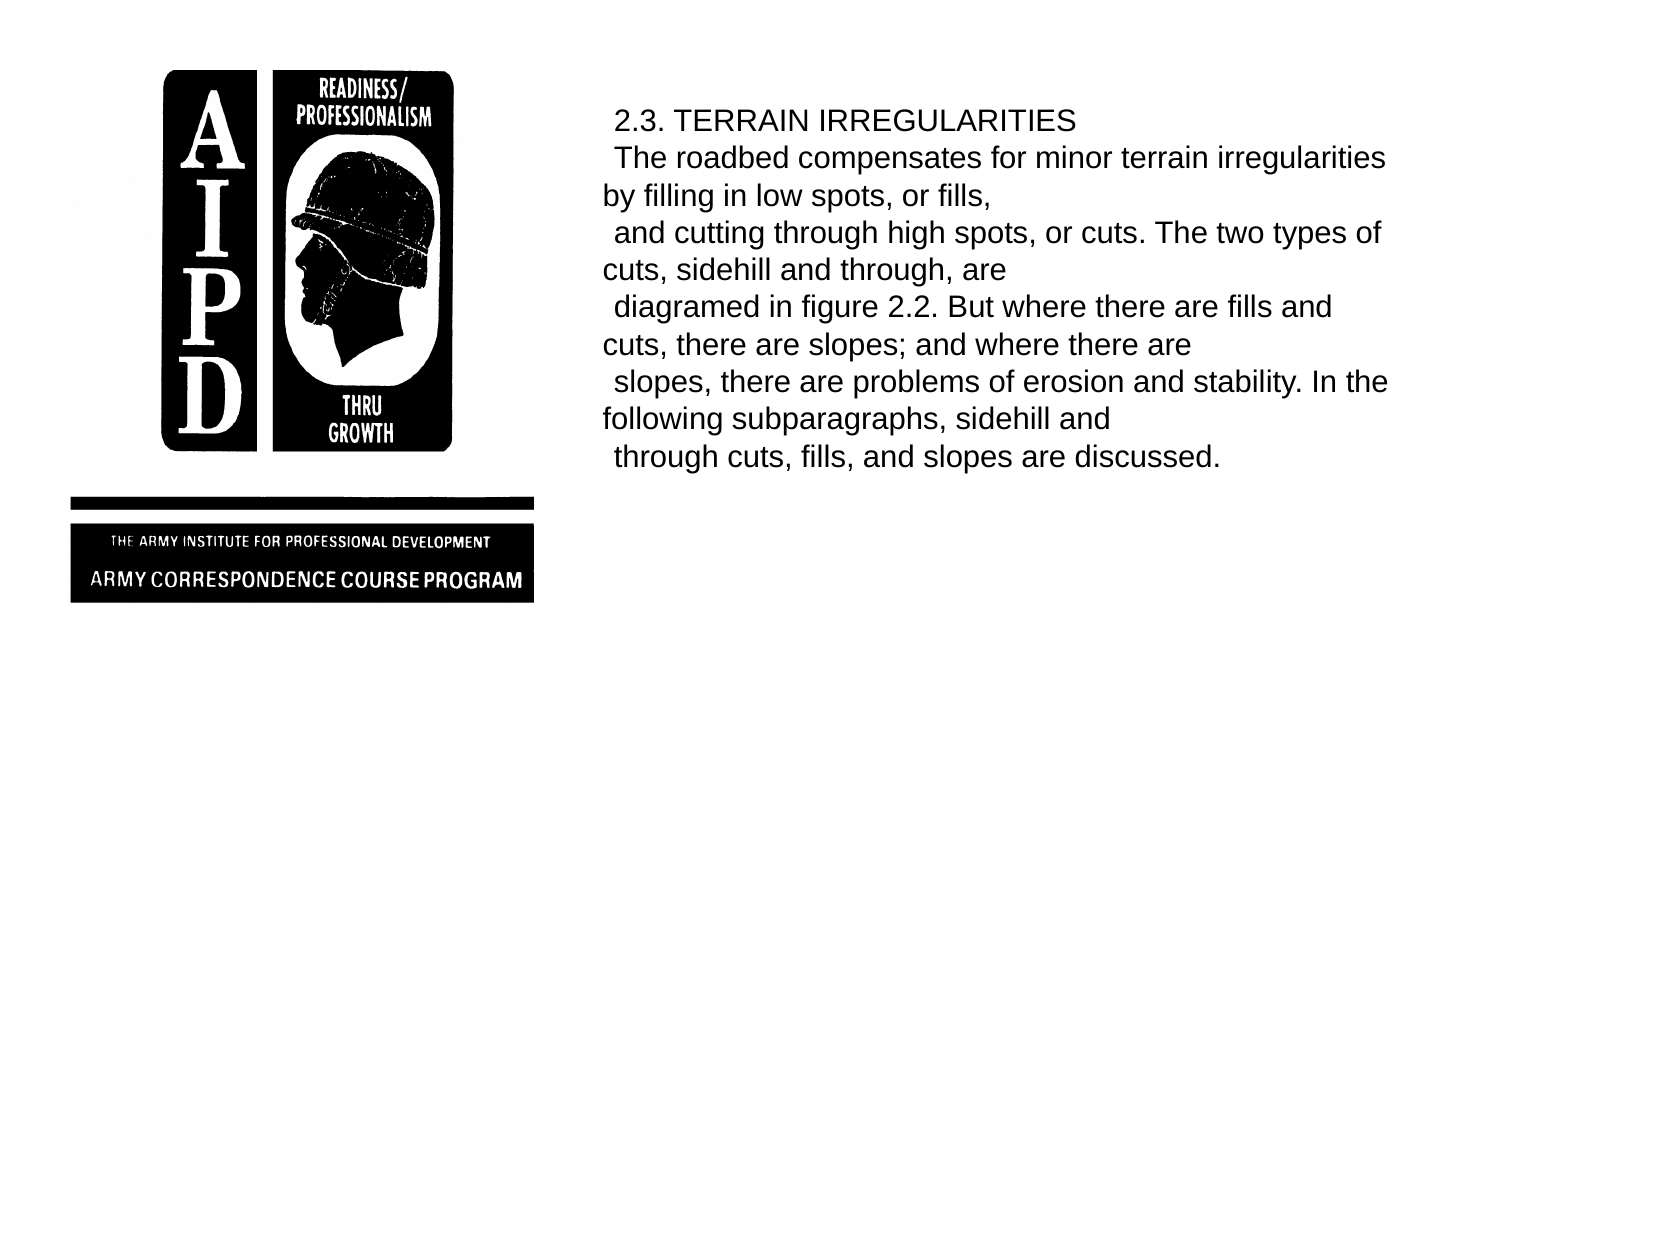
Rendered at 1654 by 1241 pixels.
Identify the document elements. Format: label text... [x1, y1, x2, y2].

picture [68, 68, 538, 607]
text_box 2.3. TERRAIN IRREGULARITIES The roadbed compensates for minor terrain irregularities by filling in low spots, or fills, and cutting through high spots, or cuts. The two types of cuts, sidehill and through, are diagramed in figure 2.2. But where there are fills and cuts, there are slopes; and where there are slopes, there are problems of erosion and stability. In the following subparagraphs, sidehill and through cuts, fills, and slopes are discussed. [587, 92, 1415, 482]
